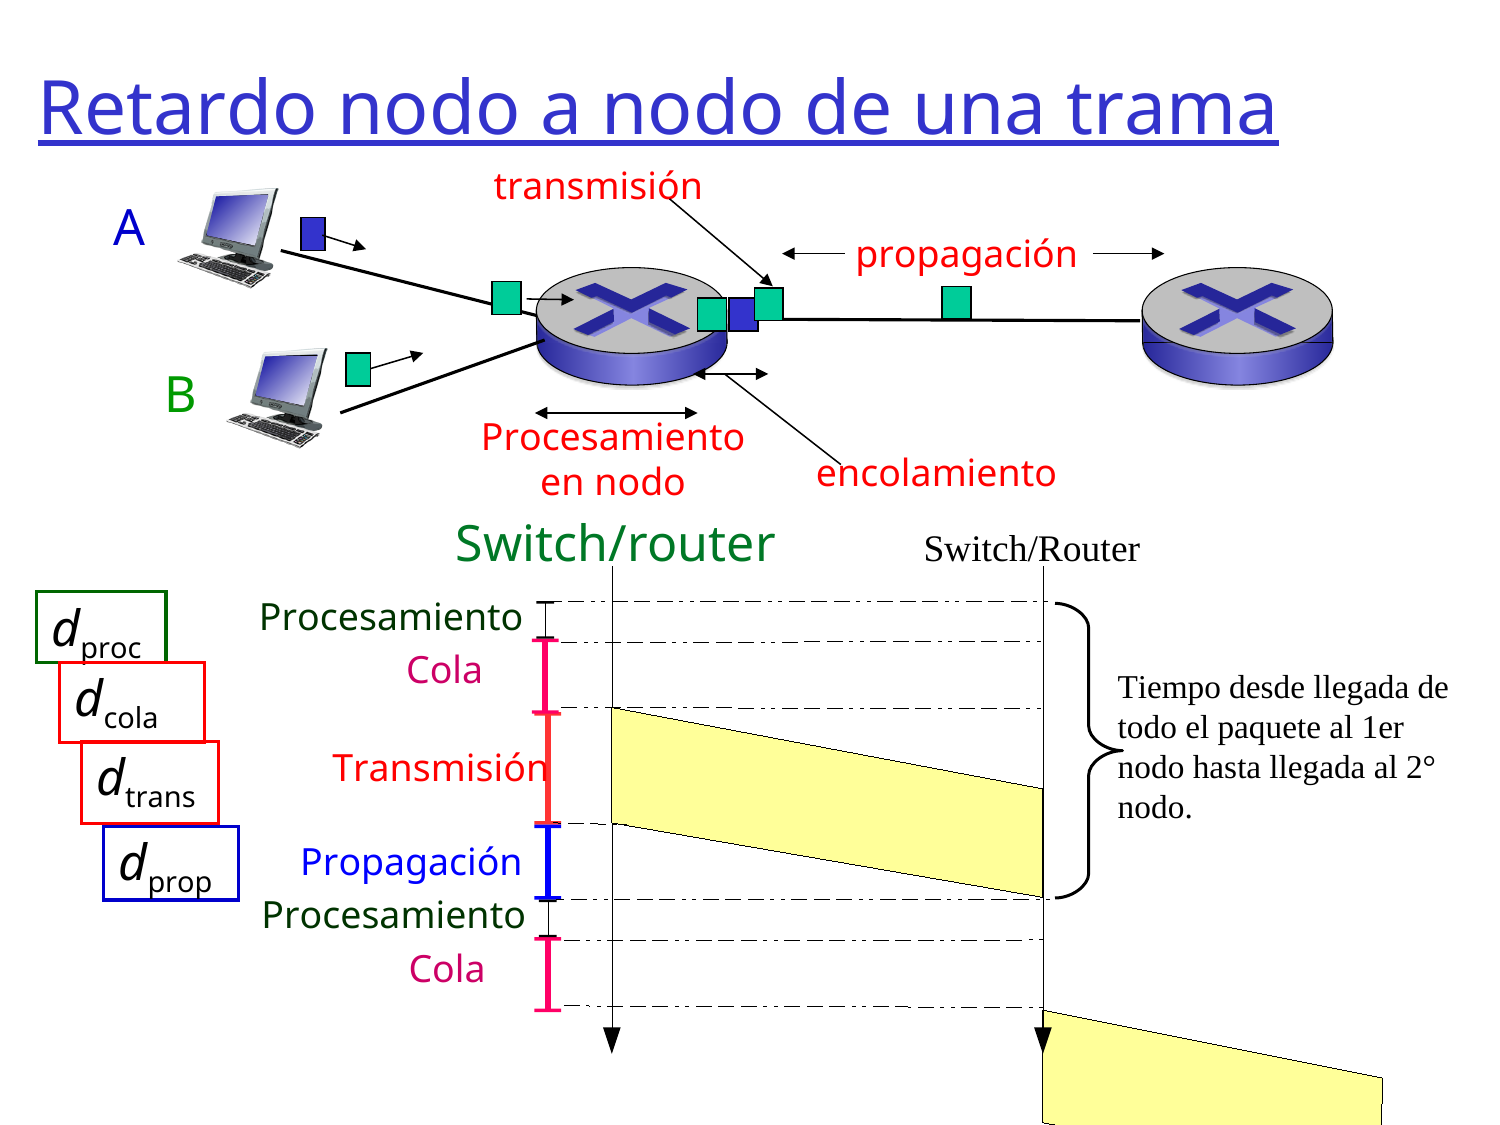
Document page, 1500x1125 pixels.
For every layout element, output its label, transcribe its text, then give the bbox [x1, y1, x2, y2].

text_box dprop [103, 826, 239, 900]
text_box Cola [393, 936, 501, 998]
text_box dproc [85, 644, 94, 656]
text_box Transmisión [317, 735, 565, 797]
text_box Procesamiento [246, 883, 542, 945]
title Retardo nodo a nodo de una trama [37, 23, 1463, 188]
text_box Switch/Router [908, 516, 1156, 577]
text_box [1042, 1010, 1383, 1125]
text_box Cola [391, 638, 499, 699]
text_box [1142, 267, 1333, 386]
text_box dtrans [81, 741, 219, 824]
picture [152, 183, 281, 296]
text_box Switch/router [441, 503, 791, 580]
text_box transmisión [478, 154, 719, 215]
text_box [206, 194, 269, 246]
text_box dcola [59, 662, 205, 743]
text_box [255, 354, 318, 406]
text_box encolamiento [801, 441, 1073, 502]
text_box Tiempo desde llegada de todo el paquete al 1er nodo hasta llegada al 2° nodo. [1103, 658, 1479, 833]
text_box Procesamiento [244, 585, 539, 646]
text_box B [149, 354, 201, 431]
text_box [611, 708, 1043, 898]
text_box [729, 298, 759, 331]
text_box [754, 287, 784, 321]
text_box propagación [840, 222, 1094, 284]
text_box Propagación [285, 830, 538, 883]
text_box Procesamiento en nodo [465, 405, 761, 512]
text_box [536, 267, 727, 386]
text_box dproc [36, 591, 166, 663]
text_box A [98, 187, 152, 264]
picture [201, 343, 330, 456]
text_box [300, 217, 326, 251]
